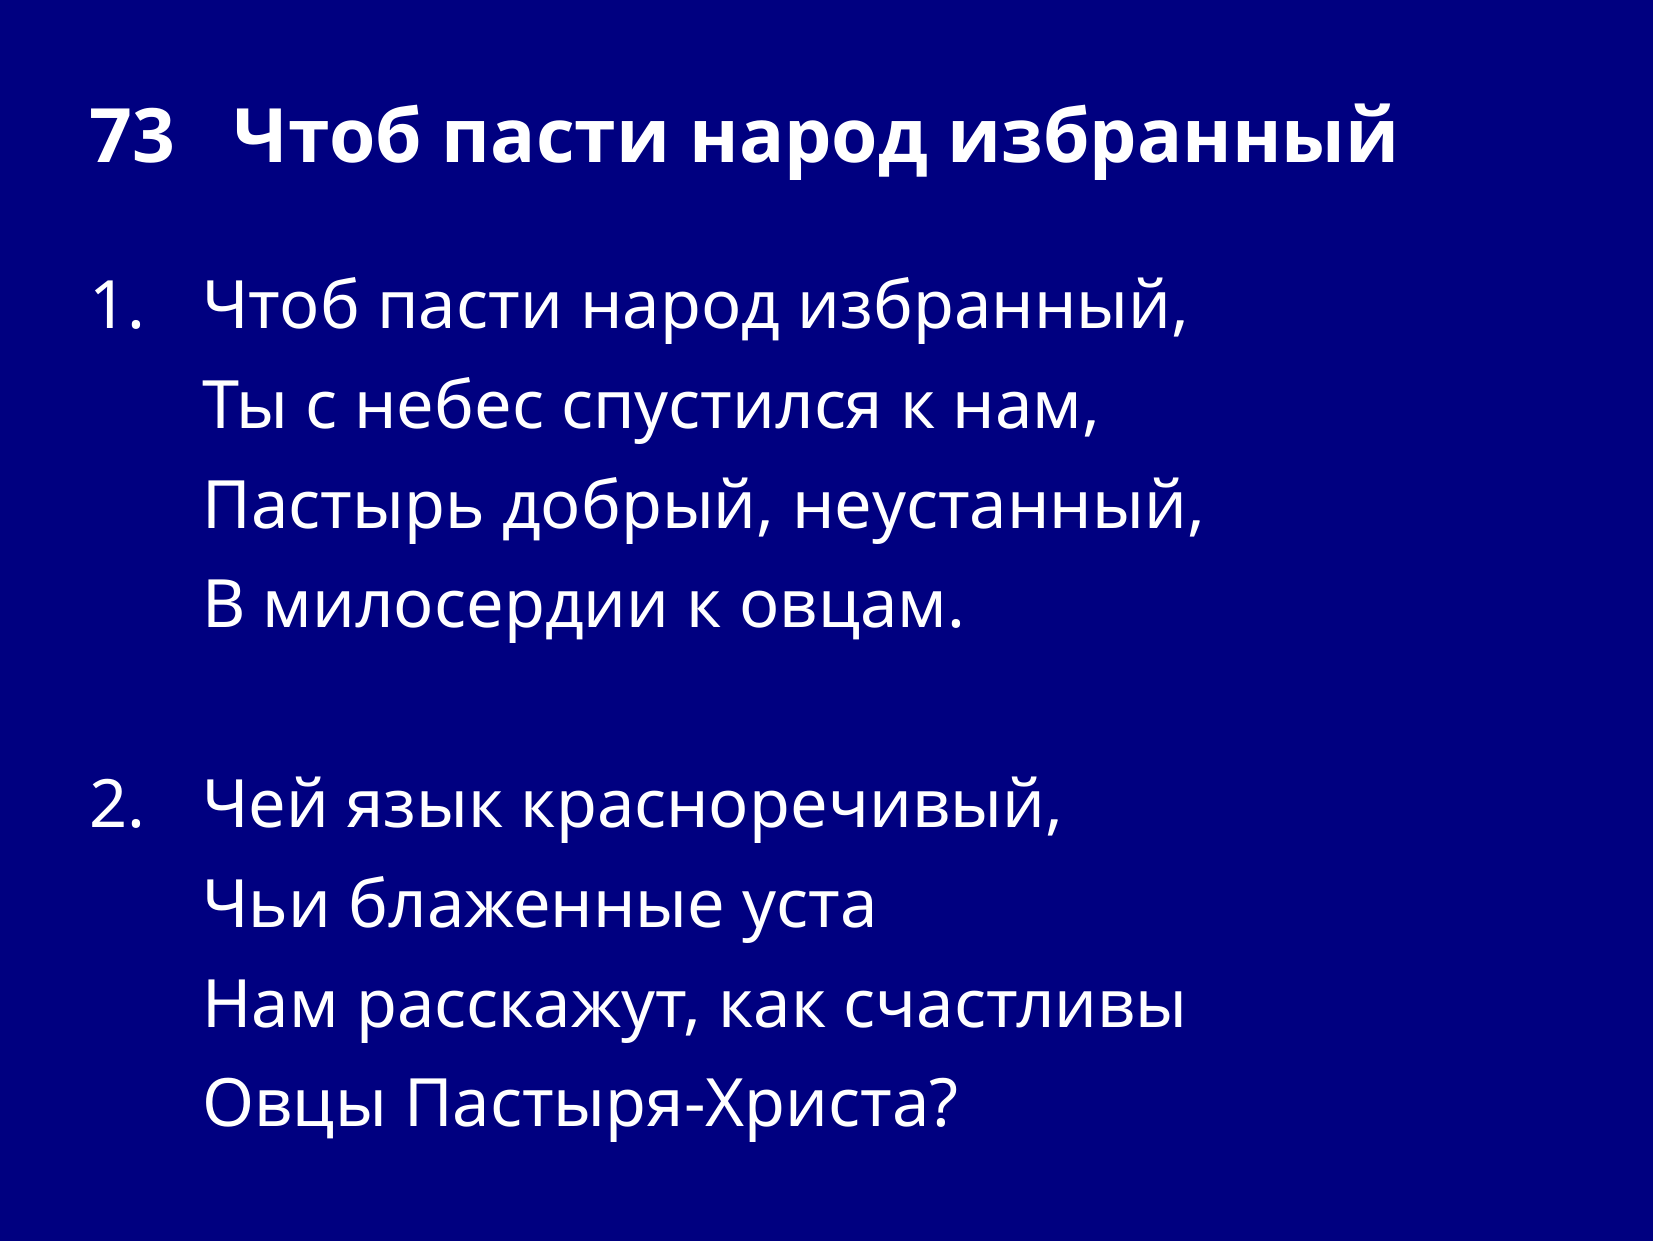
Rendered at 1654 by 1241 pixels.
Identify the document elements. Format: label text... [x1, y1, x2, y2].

text_box 1. Чтоб пасти народ избранный, Ты с небес спустился к нам, Пастырь добрый, неустанный, В милосердии к овцам. 2. Чей язык красноречивый, Чьи блаженные уста Нам расскажут, как счастливы Овцы Пастыря-Христа? [75, 188, 1576, 1163]
text_box 73 Чтоб пасти народ избранный [75, 75, 1576, 188]
